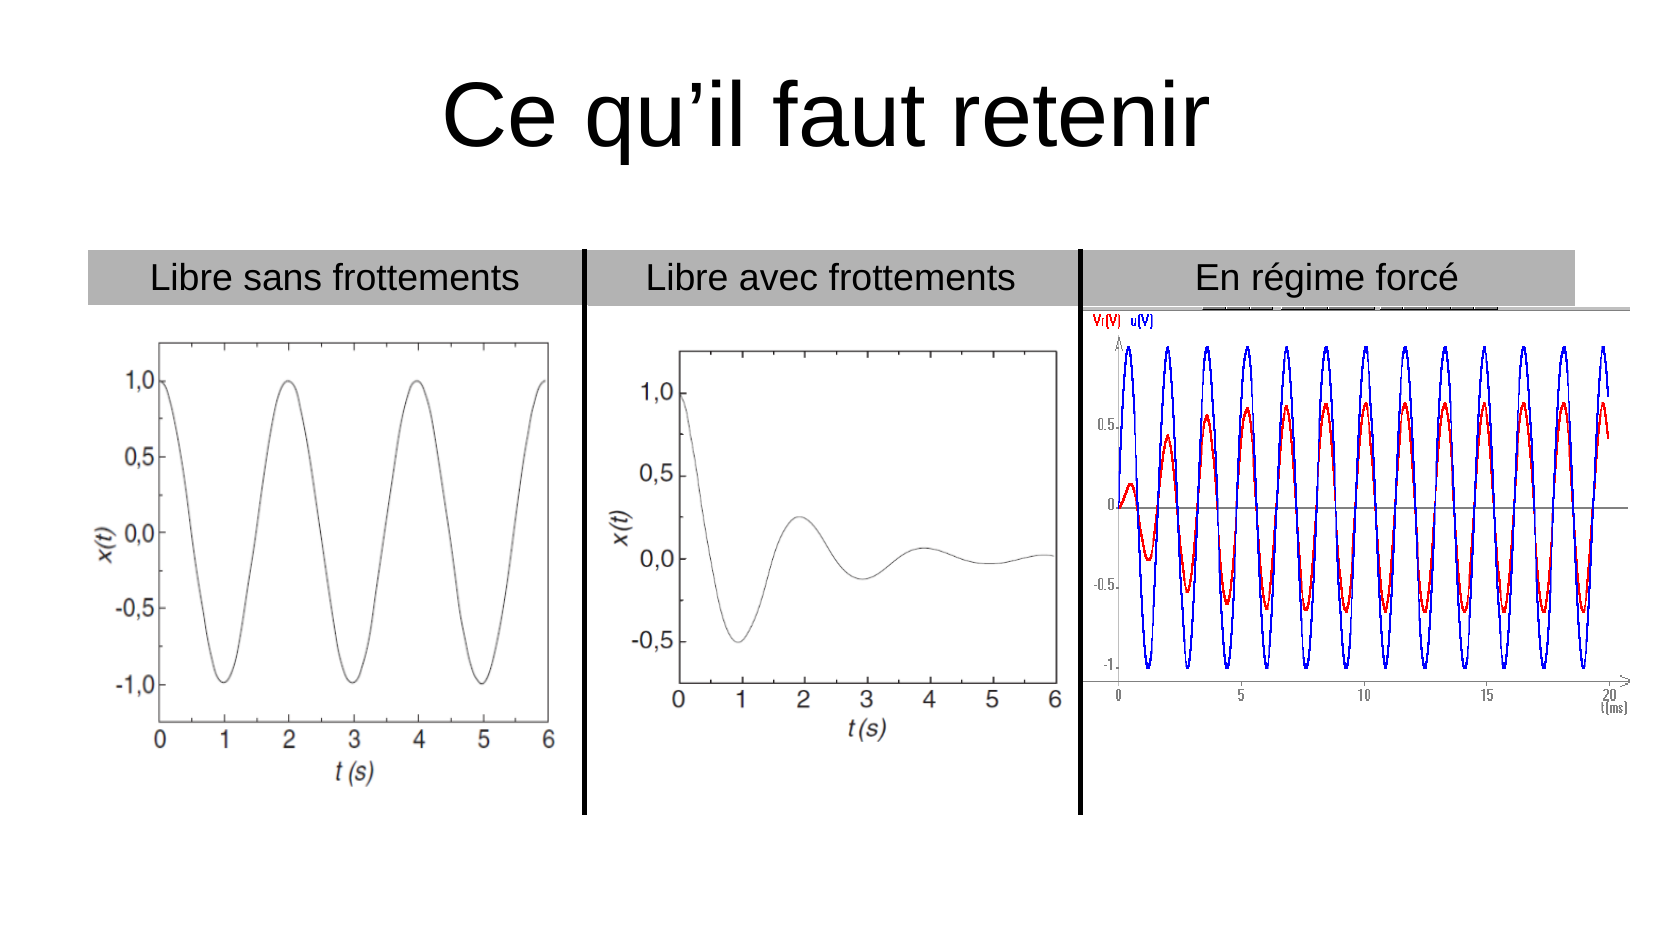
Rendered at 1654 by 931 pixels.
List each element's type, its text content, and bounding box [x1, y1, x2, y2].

picture [86, 305, 582, 807]
picture [1083, 307, 1630, 721]
title Ce qu’il faut retenir [82, 37, 1571, 193]
table_header Libre avec frottements [587, 250, 1078, 306]
table_header Libre sans frottements [88, 250, 582, 305]
table_header En régime forcé [1083, 250, 1575, 306]
picture [587, 305, 1078, 807]
